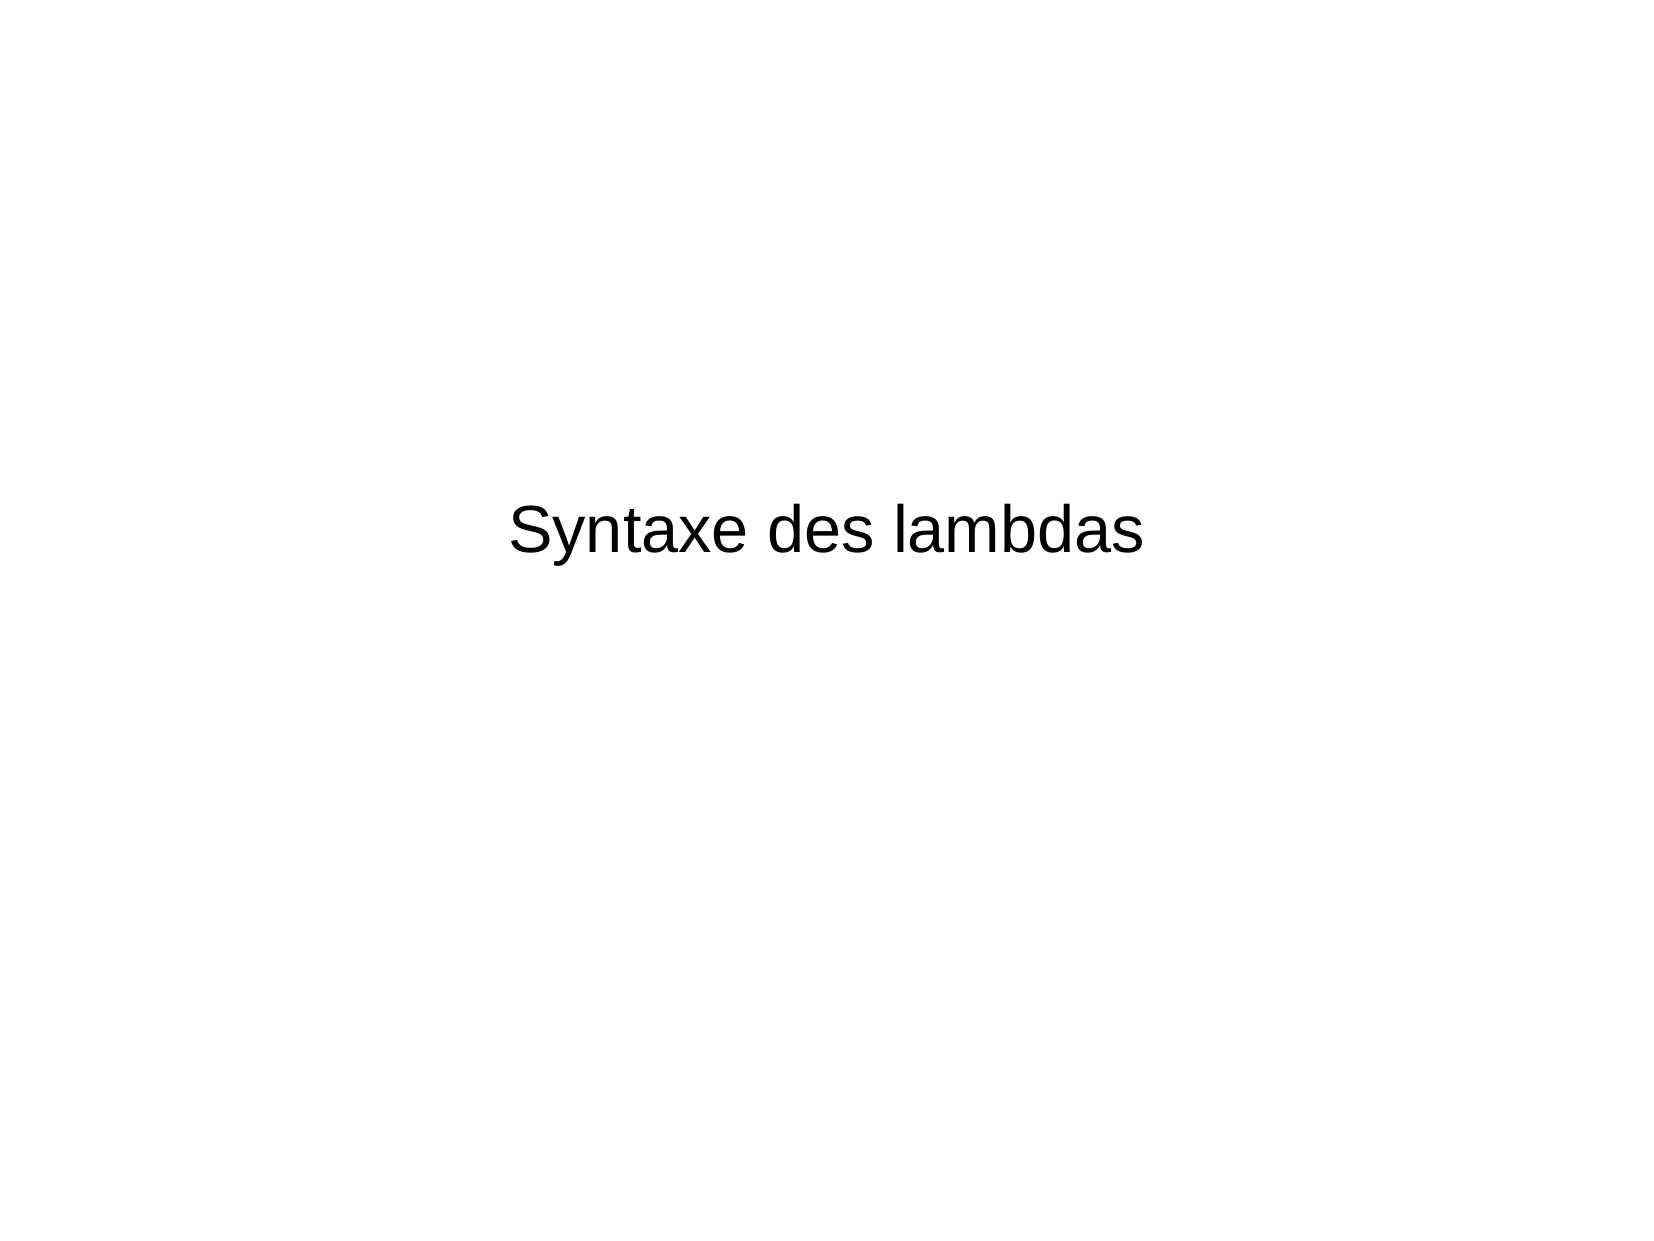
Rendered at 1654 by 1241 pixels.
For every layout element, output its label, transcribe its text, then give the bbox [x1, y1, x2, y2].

subtitle Syntaxe des lambdas [82, 49, 1571, 1010]
